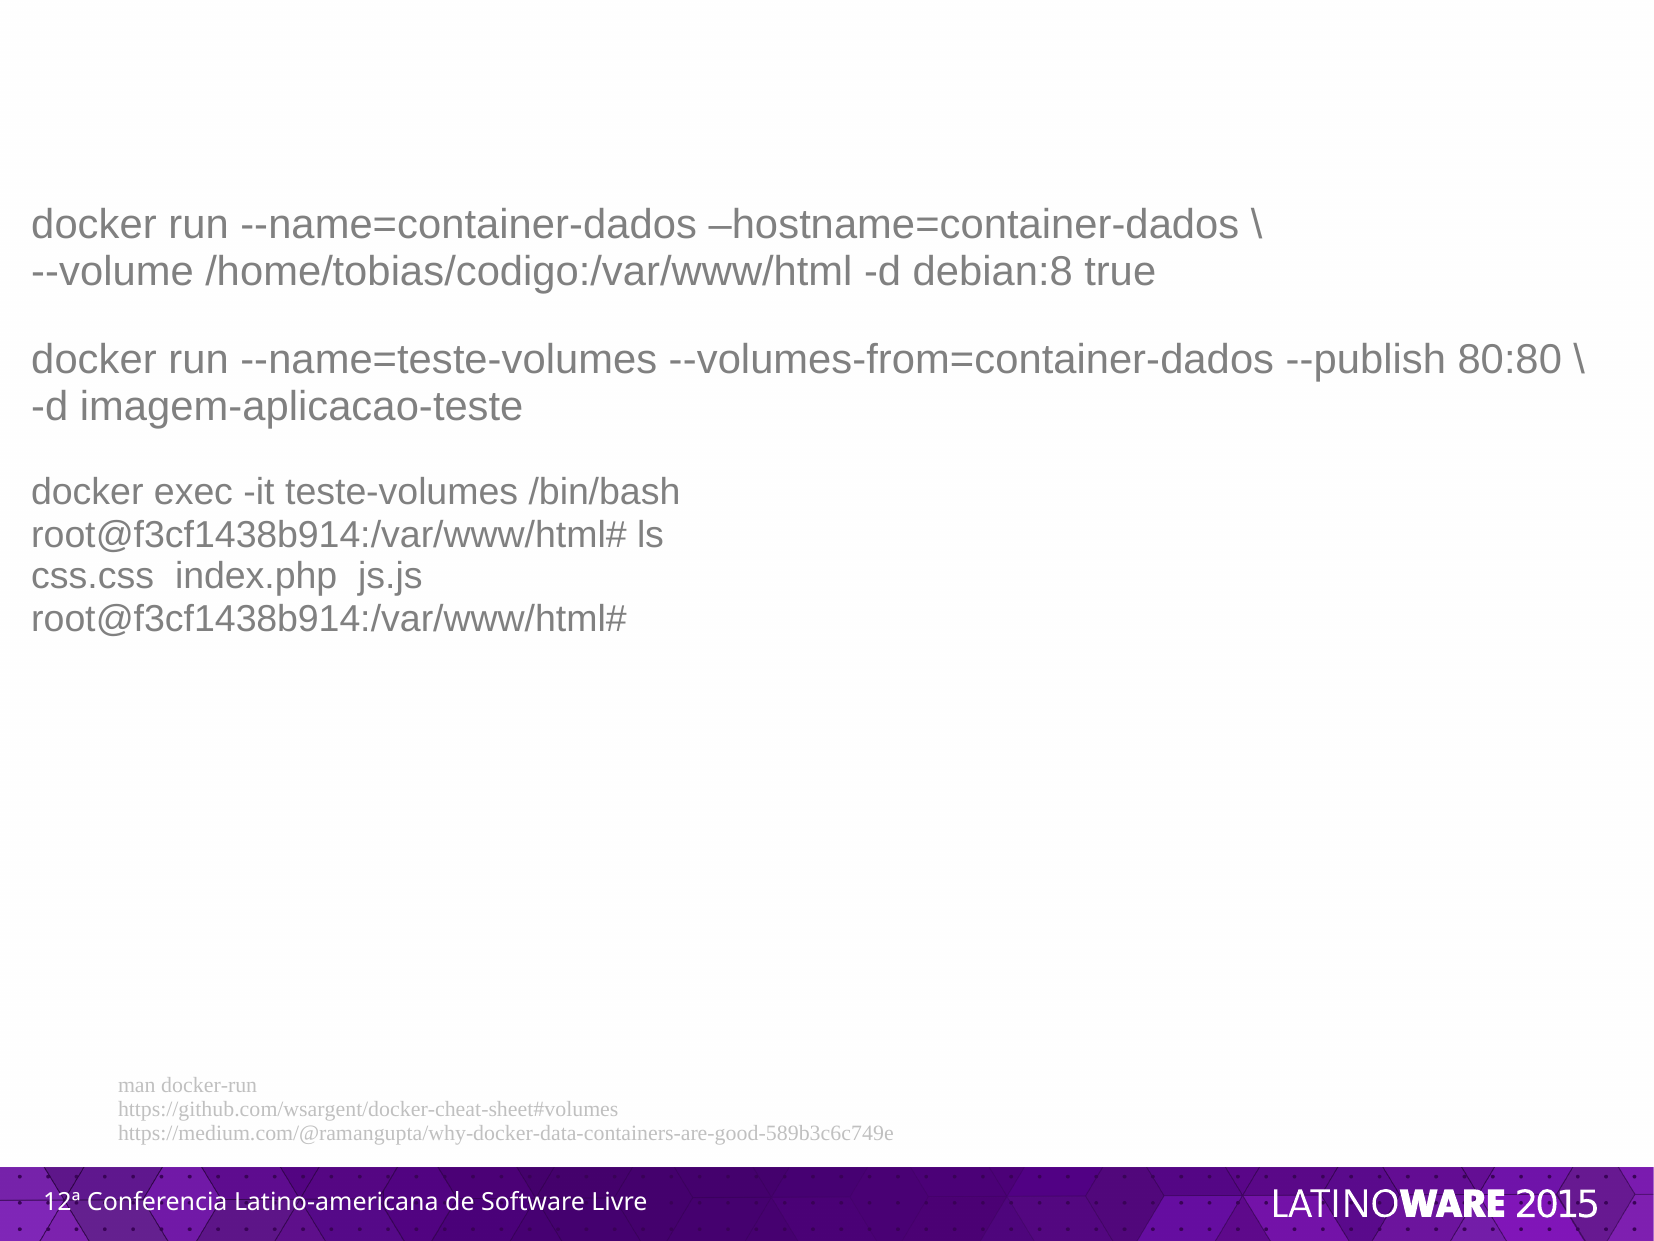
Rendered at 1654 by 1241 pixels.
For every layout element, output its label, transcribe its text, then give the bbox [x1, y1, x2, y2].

text_box docker run --name=container-dados –hostname=container-dados \ --volume /home/tobias/codigo:/var/www/html -d debian:8 true docker run --name=teste-volumes --volumes-from=container-dados --publish 80:80 \ -d imagem-aplicacao-teste docker exec -it teste-volumes /bin/bash root@f3cf1438b914:/var/www/html# ls css.css index.php js.js root@f3cf1438b914:/var/www/html# [16, 193, 1649, 647]
text_box 12ª Conferencia Latino-americana de Software Livre [28, 1176, 1127, 1234]
text_box man docker-run https://github.com/wsargent/docker-cheat-sheet#volumes https://medium.com/@ramangupta/why-docker-data-containers-are-good-589b3c6c749e [118, 1062, 1536, 1146]
picture [0, 0, 1654, 1241]
